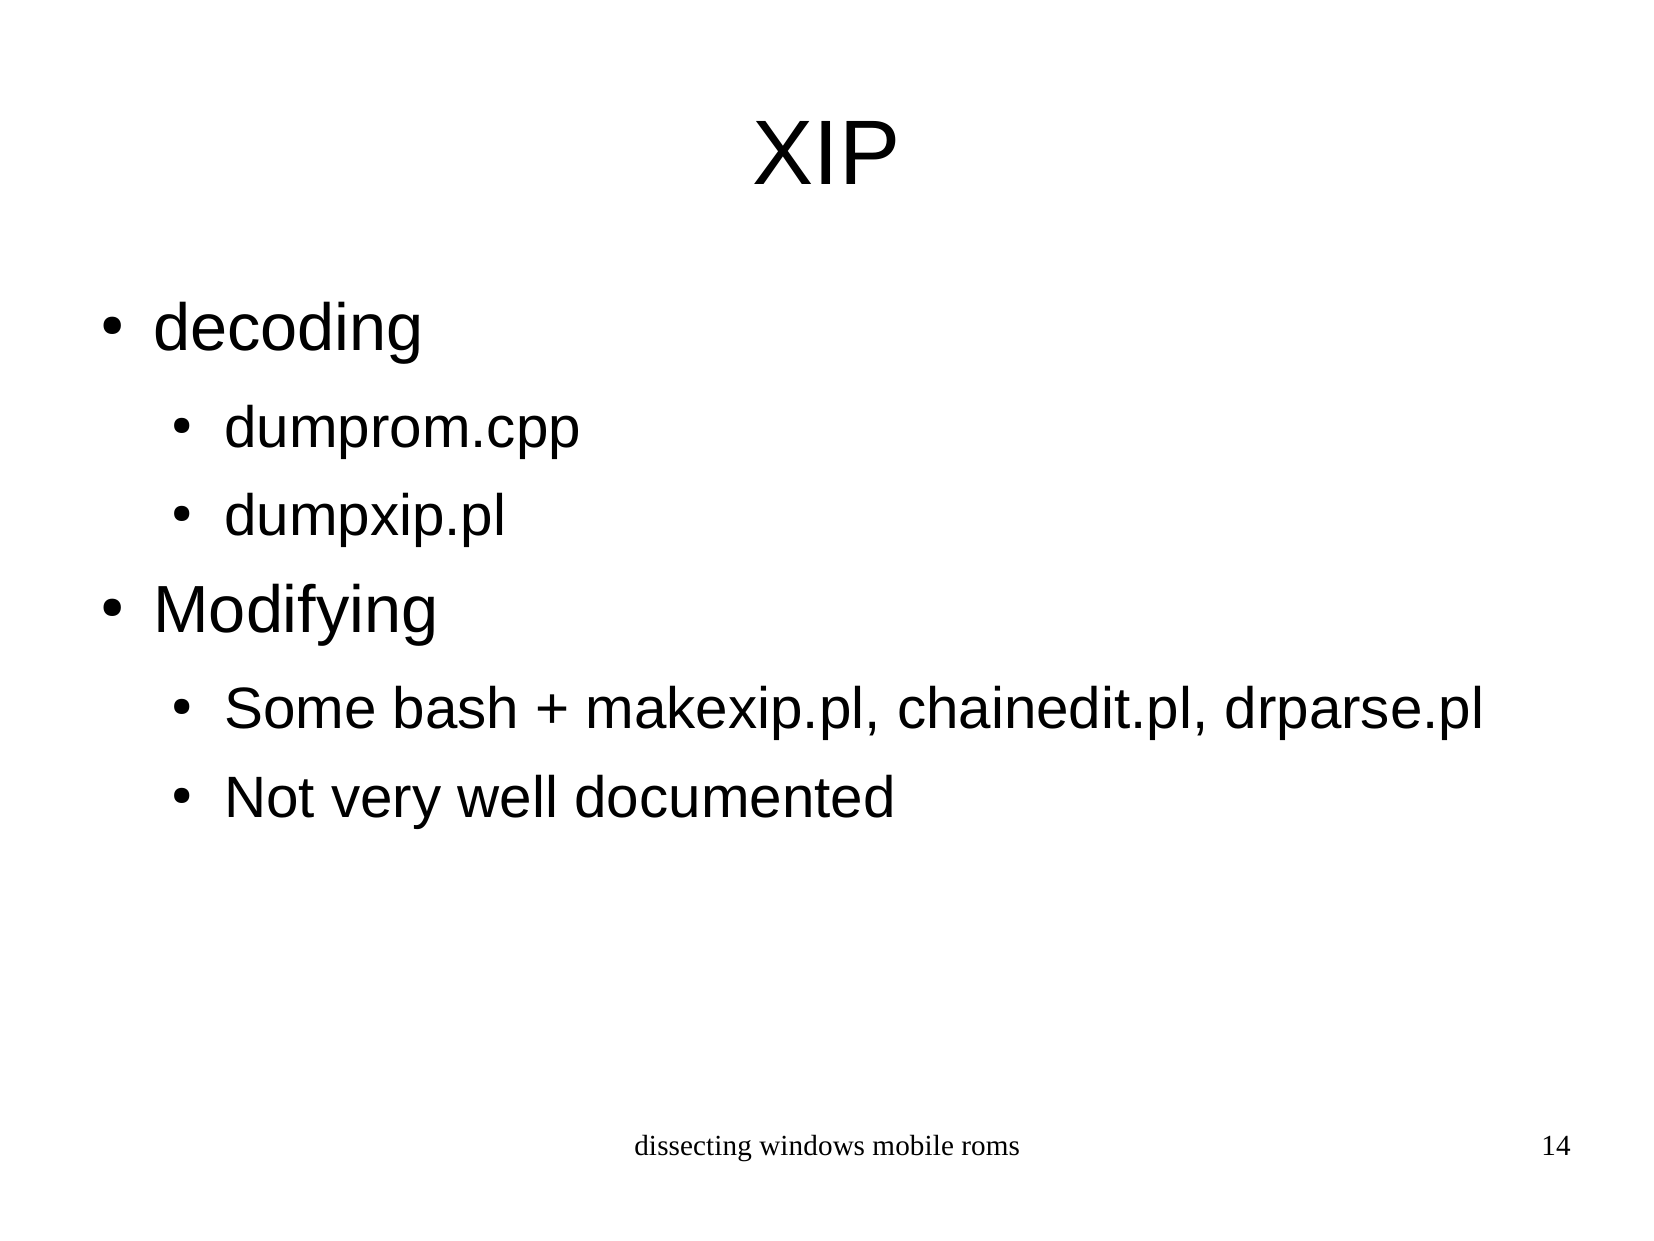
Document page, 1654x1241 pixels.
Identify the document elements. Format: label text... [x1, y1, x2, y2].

title XIP [82, 49, 1571, 257]
list decoding dumprom.cpp dumpxip.pl Modifying Some bash + makexip.pl, chainedit.pl, drparse.pl Not very well documented [82, 290, 1571, 1109]
